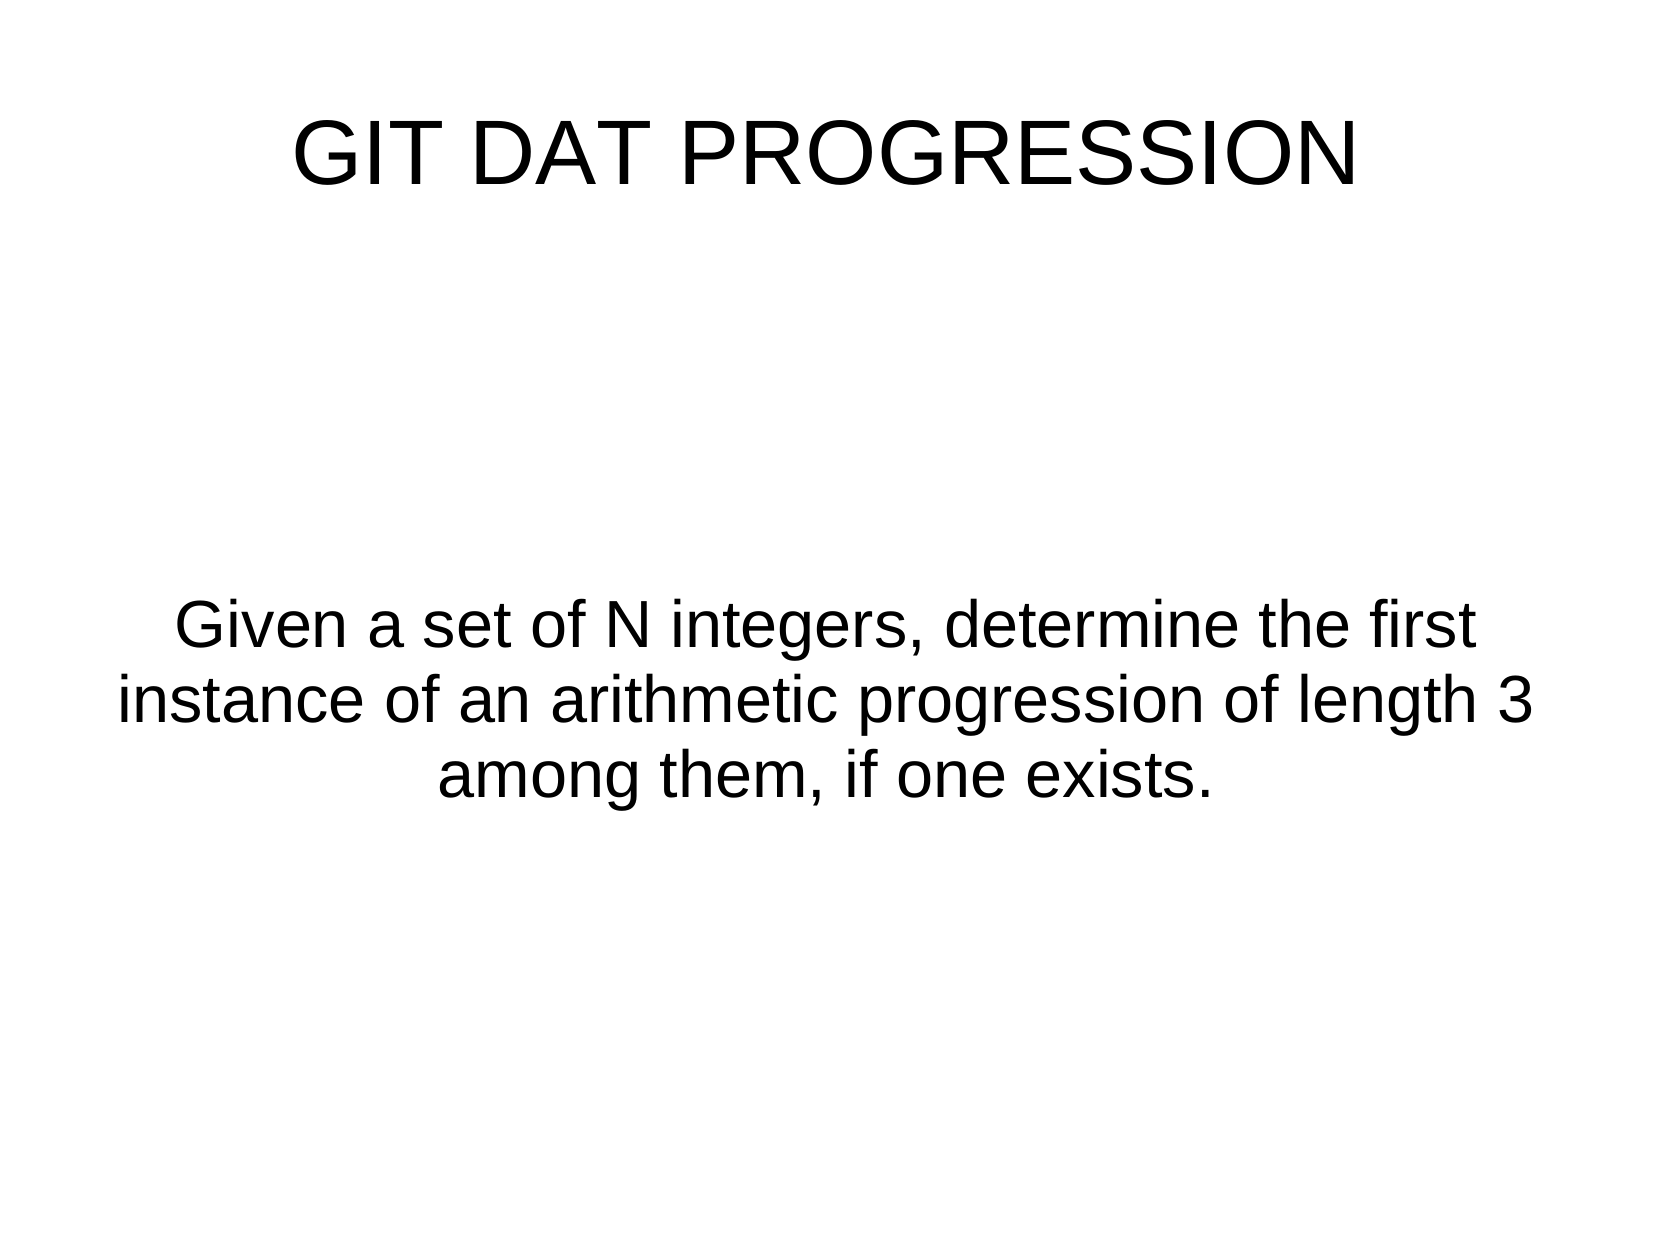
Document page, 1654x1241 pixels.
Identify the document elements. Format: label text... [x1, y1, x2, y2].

subtitle Given a set of N integers, determine the first instance of an arithmetic progression of length 3 among them, if one exists. [82, 297, 1571, 1102]
title GIT DAT PROGRESSION [82, 56, 1571, 250]
